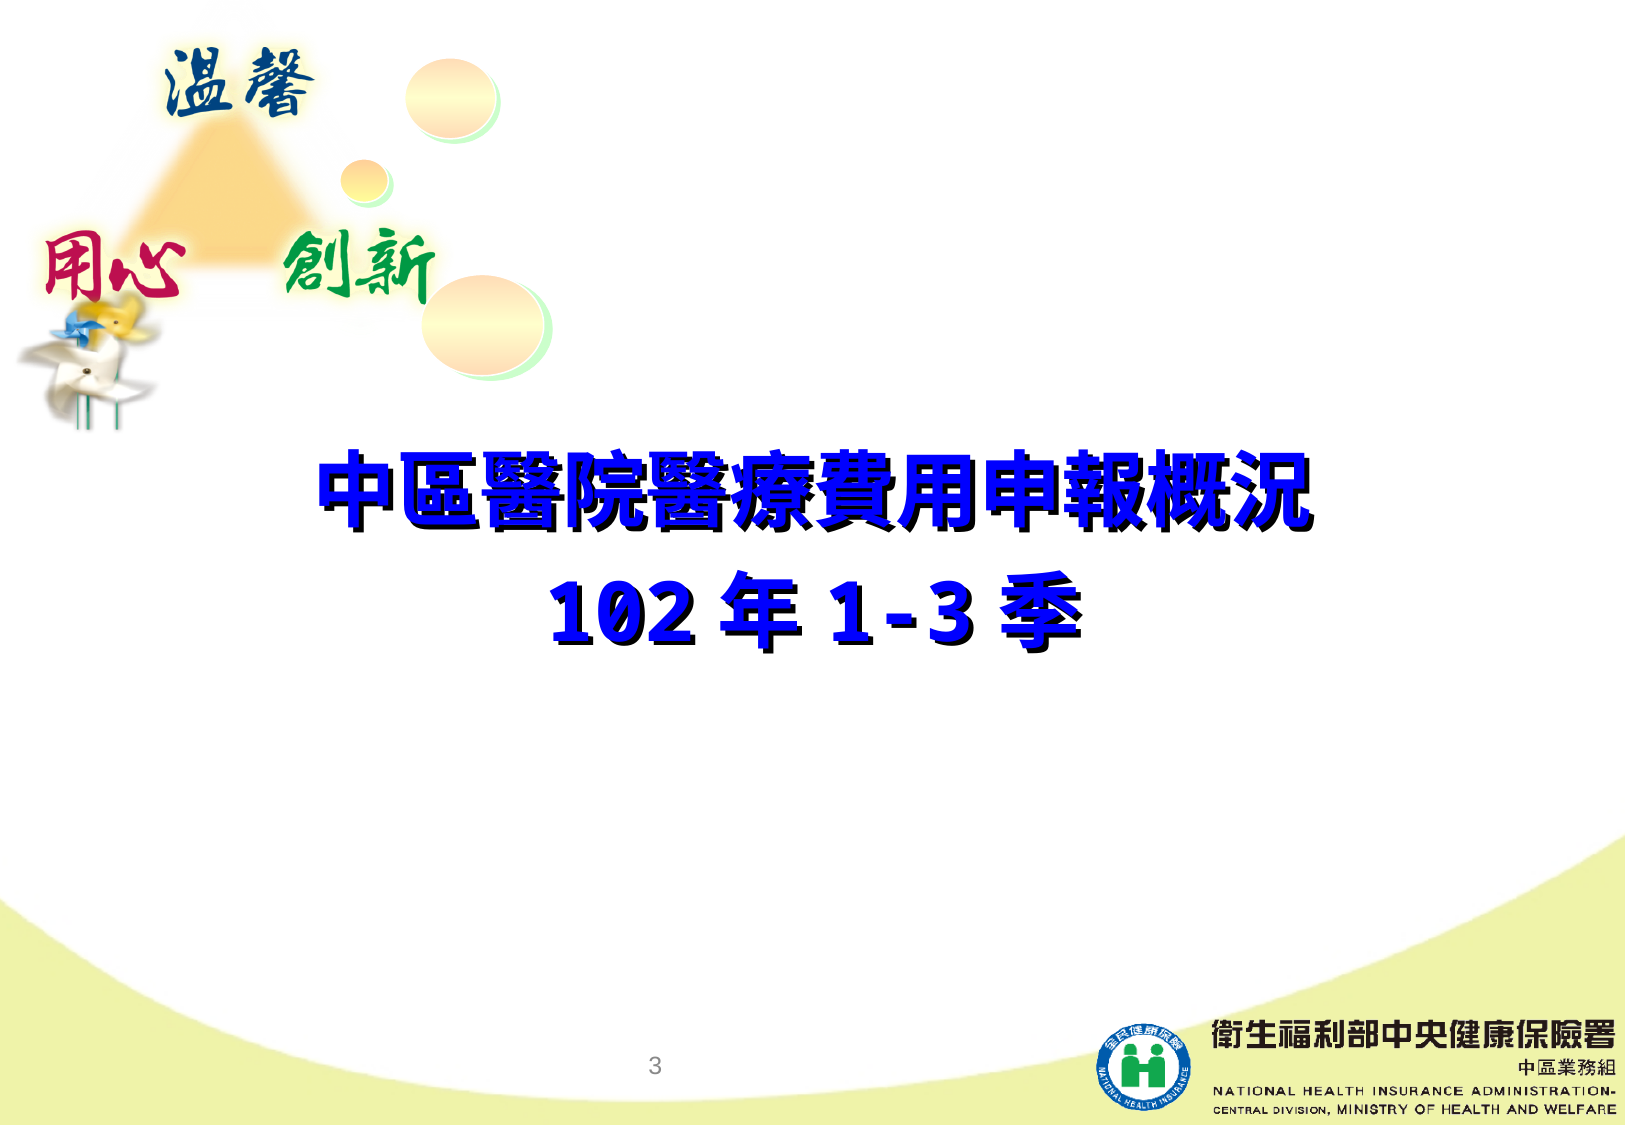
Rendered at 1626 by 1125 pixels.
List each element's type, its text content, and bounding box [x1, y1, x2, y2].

title 中區醫院醫療費用申報概況 102年1-3季 [121, 408, 1504, 681]
text_box [633, 1034, 1013, 1095]
